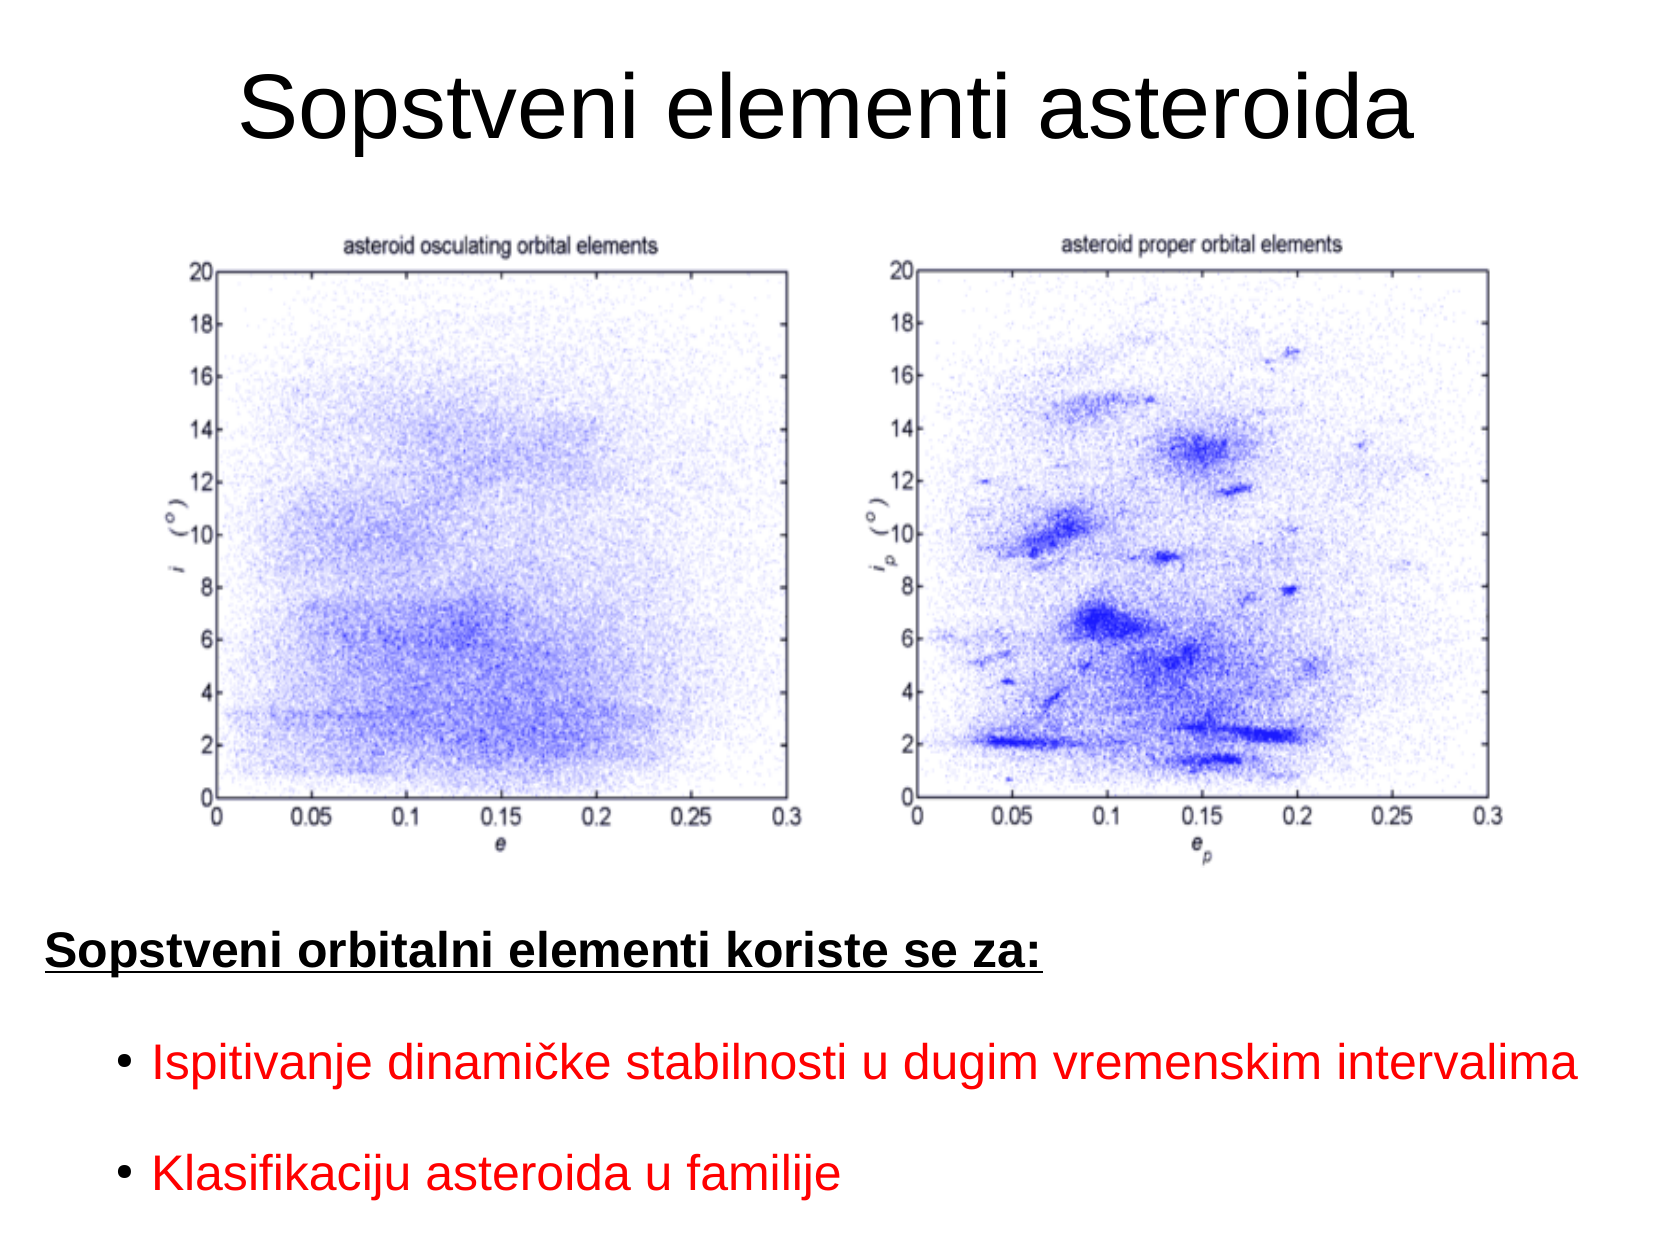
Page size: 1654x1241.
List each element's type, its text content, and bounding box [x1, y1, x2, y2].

picture [87, 222, 1558, 868]
title Sopstveni elementi asteroida [82, 49, 1571, 166]
text_box Sopstveni orbitalni elementi koriste se za: Ispitivanje dinamičke stabilnosti u dugim vremenskim intervalima Klasifikaciju asteroida u familije [30, 915, 1621, 1212]
